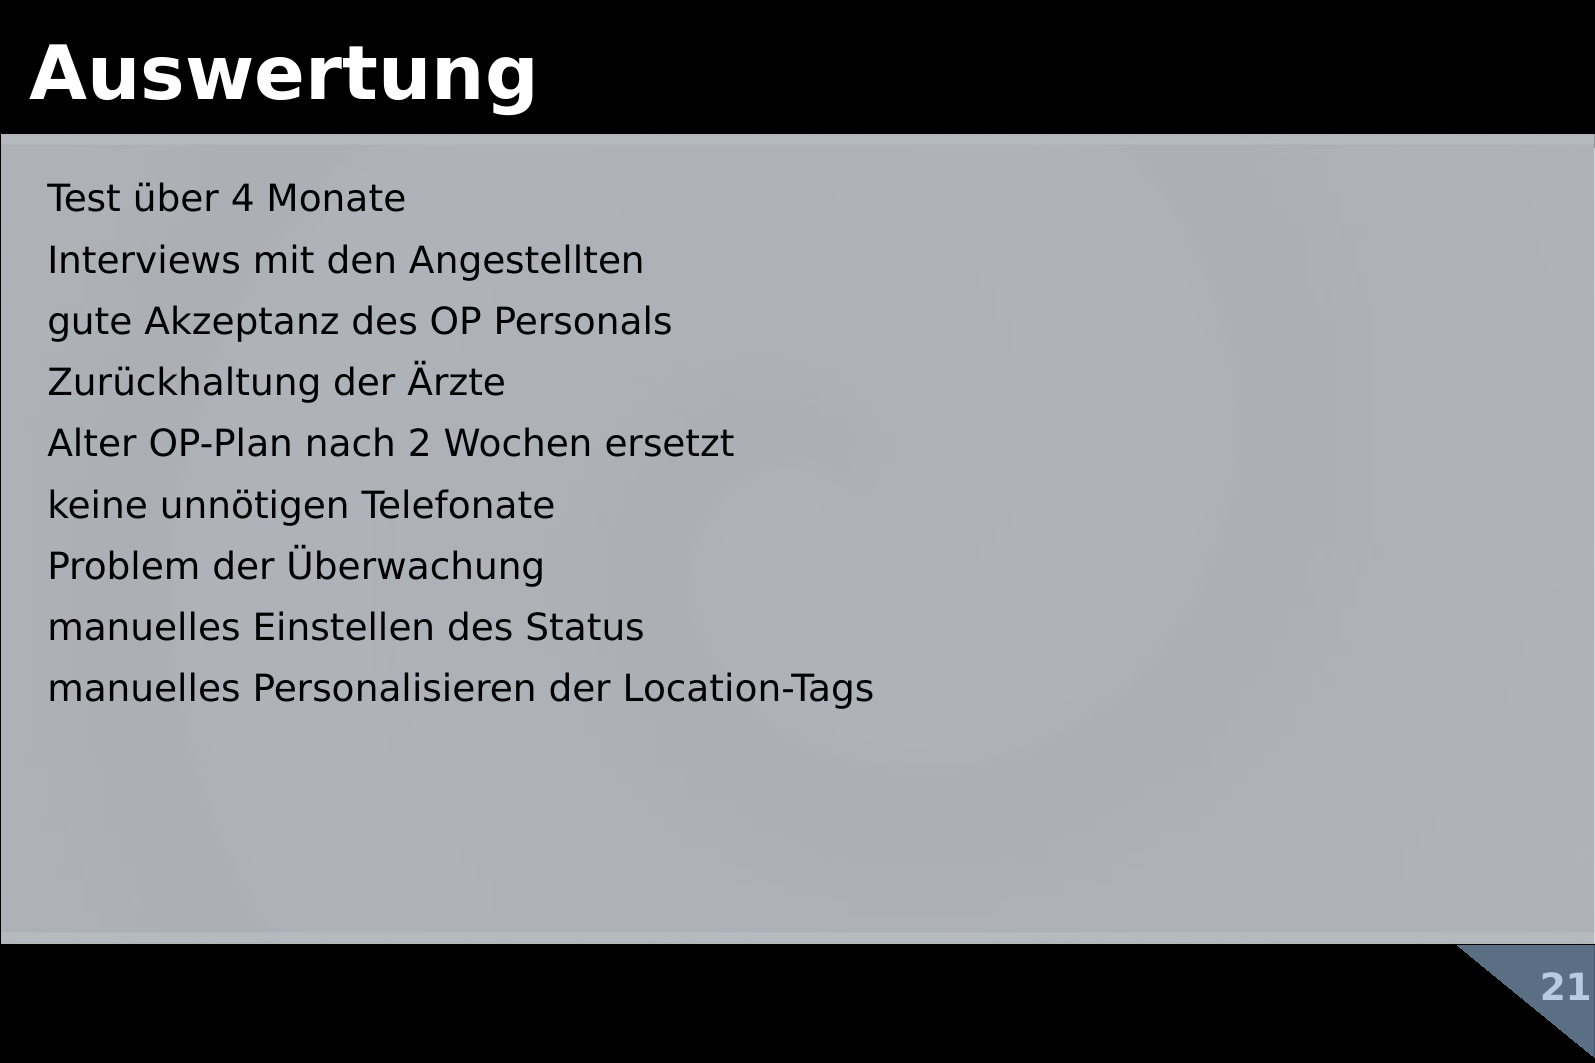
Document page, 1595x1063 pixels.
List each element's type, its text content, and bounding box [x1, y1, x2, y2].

title Auswertung [29, 29, 1465, 119]
list Test über 4 Monate Interviews mit den Angestellten gute Akzeptanz des OP Personals Zurückhaltung der Ärzte Alter OP-Plan nach 2 Wochen ersetzt keine unnötigen Telefonate Problem der Überwachung manuelles Einstellen des Status manuelles Personalisieren der Location-Tags [29, 177, 1536, 901]
